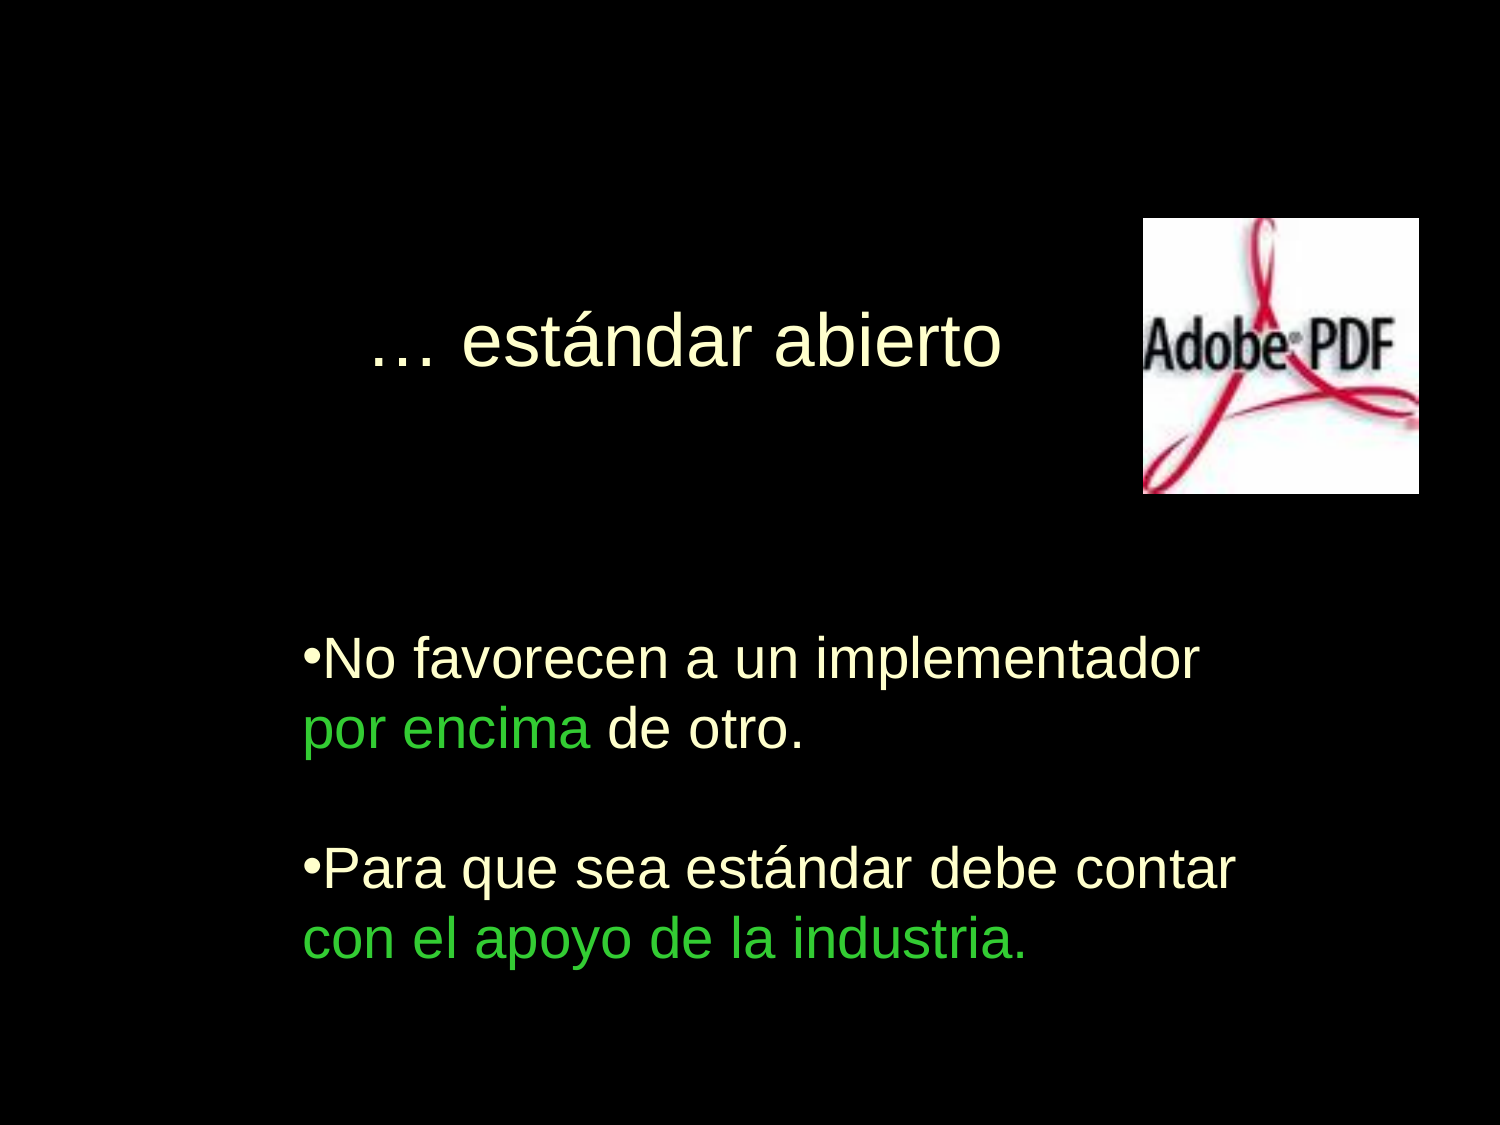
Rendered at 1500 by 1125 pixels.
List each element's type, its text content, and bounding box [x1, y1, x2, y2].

text_box No favorecen a un implementador por encima de otro. Para que sea estándar debe contar con el apoyo de la industria. [287, 612, 1304, 978]
picture [1143, 218, 1419, 494]
text_box … estándar abierto [129, 283, 1143, 389]
